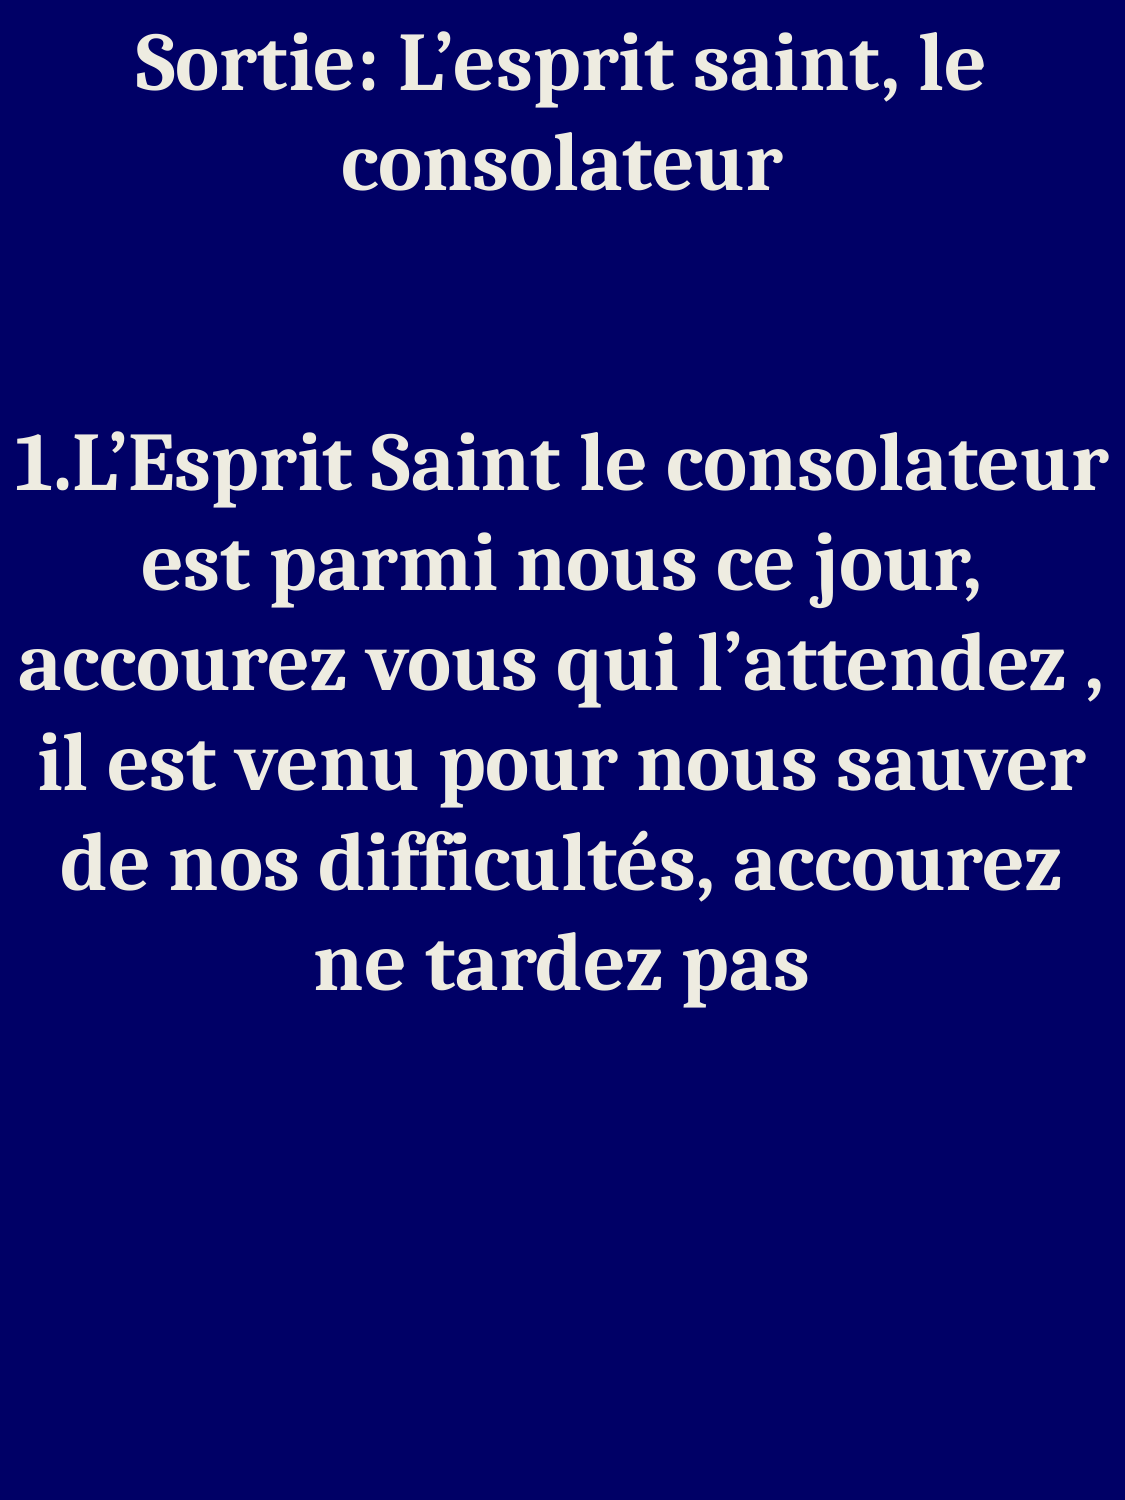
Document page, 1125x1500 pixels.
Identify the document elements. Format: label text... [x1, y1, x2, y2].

text_box Sortie: L’esprit saint, le consolateur 1.L’Esprit Saint le consolateur est parmi nous ce jour, accourez vous qui l’attendez , il est venu pour nous sauver de nos difficultés, accourez ne tardez pas [0, 0, 1125, 1115]
